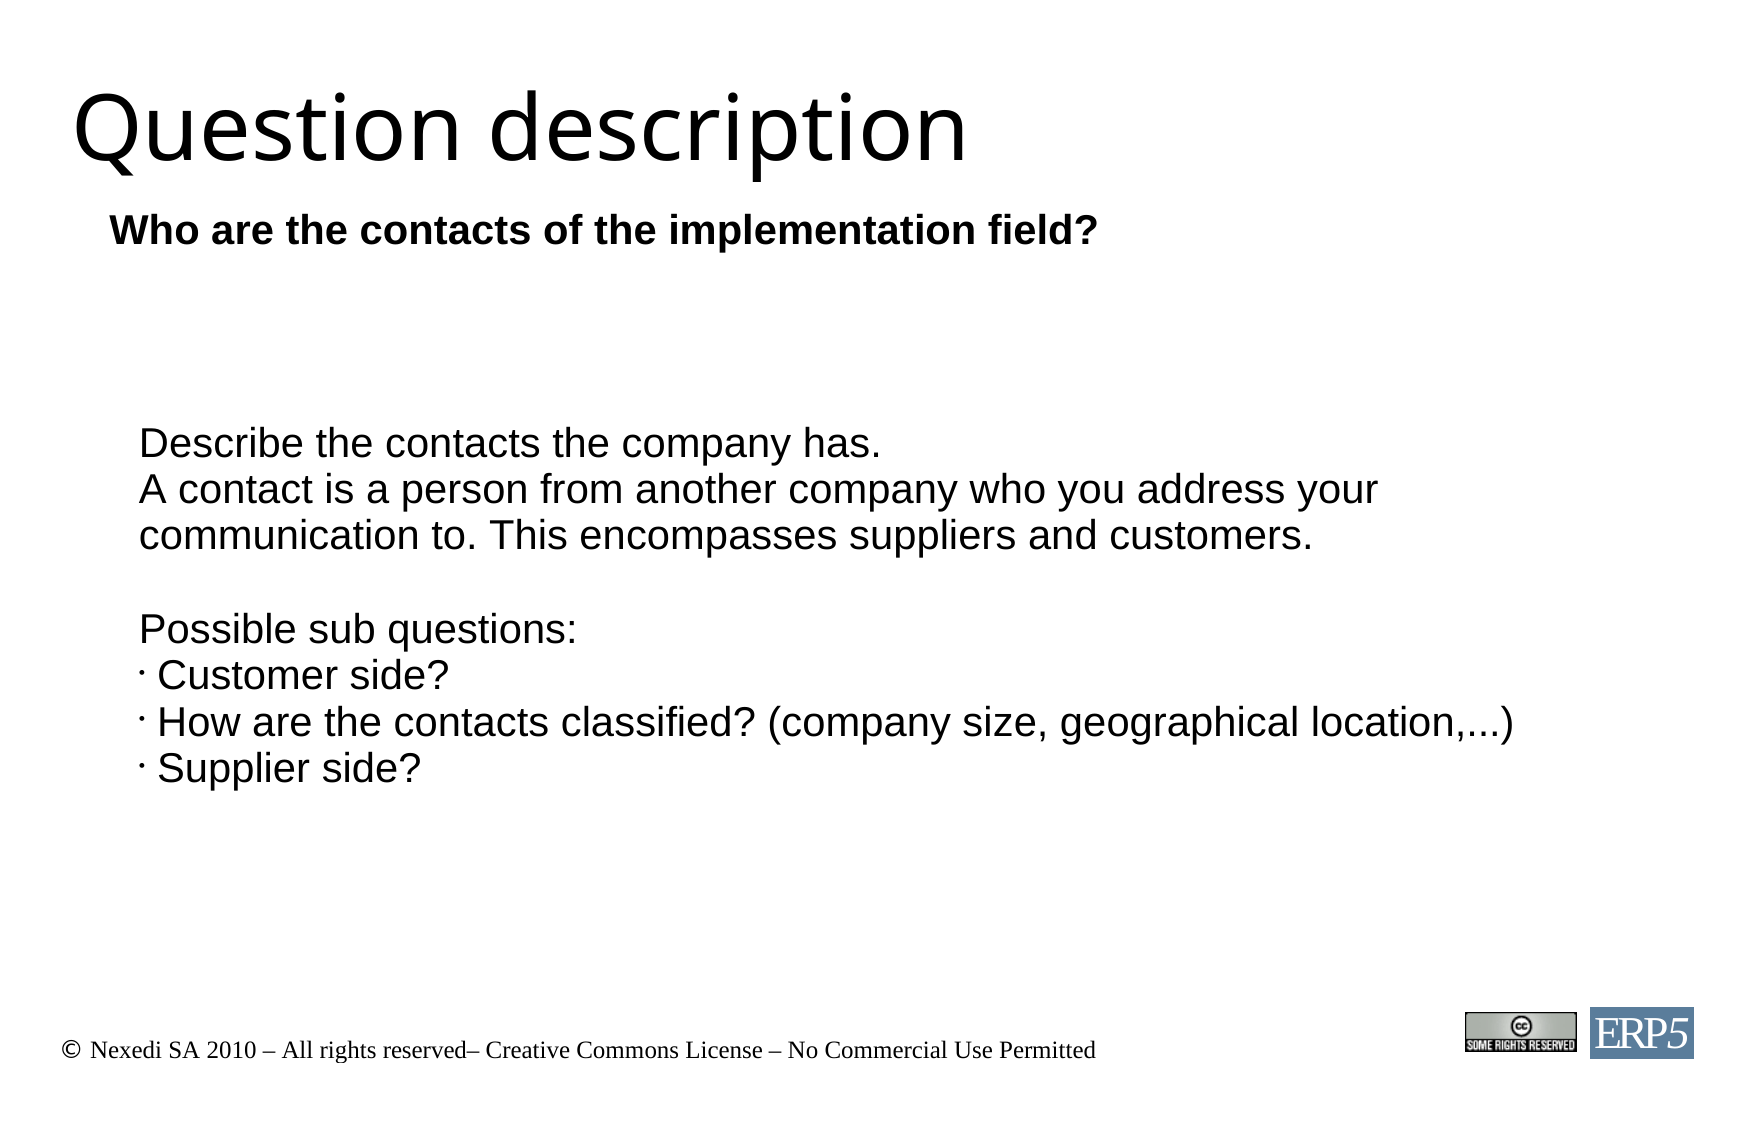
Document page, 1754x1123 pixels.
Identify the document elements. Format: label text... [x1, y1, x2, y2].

picture [1465, 1012, 1577, 1052]
title Question description [71, 63, 1707, 187]
text_box Who are the contacts of the implementation field? [109, 206, 1447, 254]
text_box Describe the contacts the company has. A contact is a person from another company who you address your communication to. This encompasses suppliers and customers. Possible sub questions: Customer side? How are the contacts classified? (company size, geographical location,...) Supplier side? [138, 383, 1536, 827]
